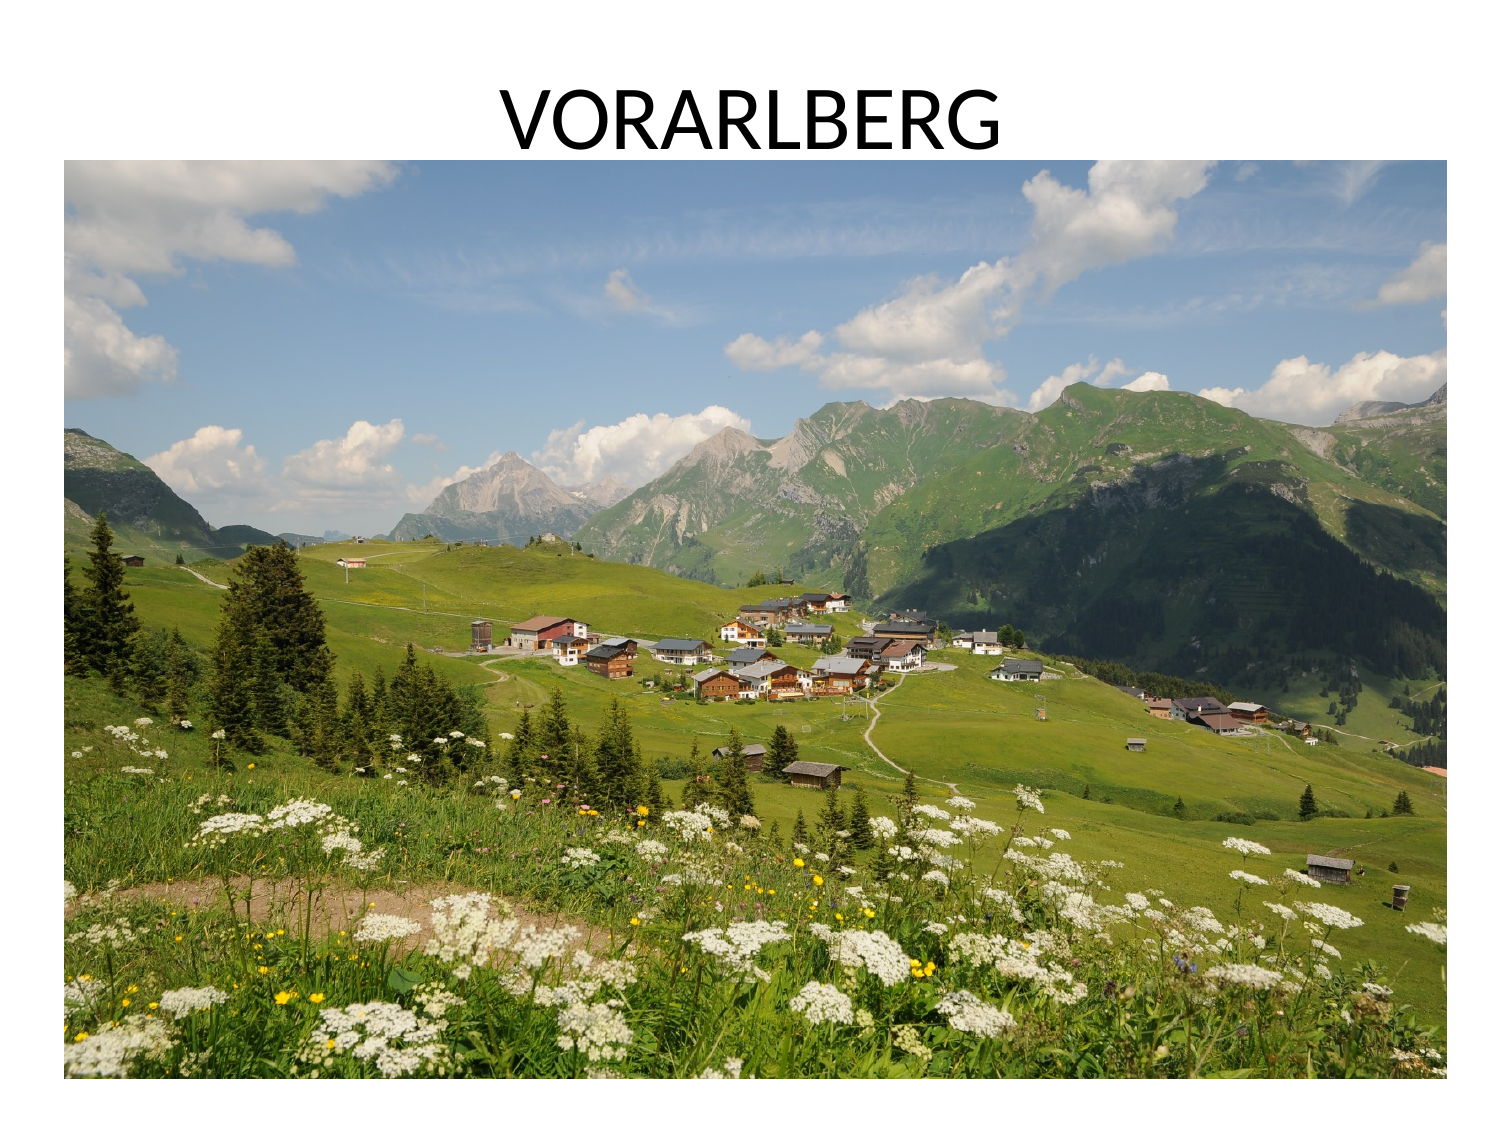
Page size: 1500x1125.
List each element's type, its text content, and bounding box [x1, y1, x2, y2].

picture [64, 160, 1447, 1079]
title VORARLBERG [76, 19, 1427, 160]
